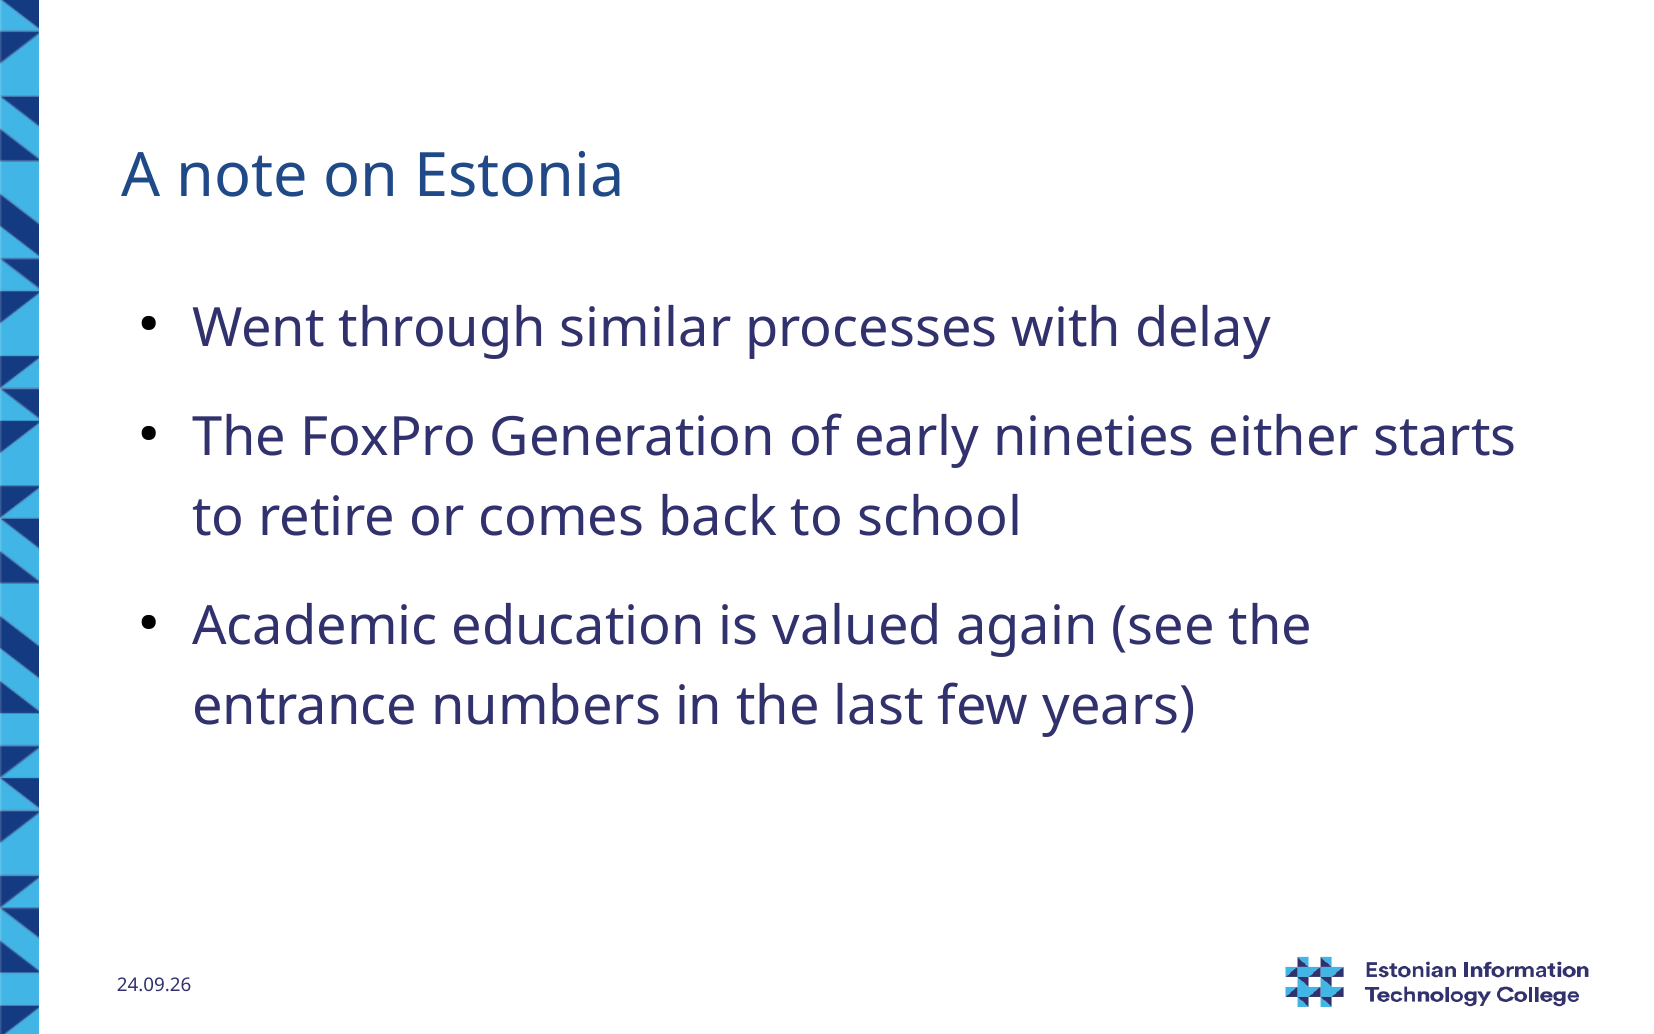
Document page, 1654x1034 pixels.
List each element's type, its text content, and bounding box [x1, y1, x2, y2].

list Went through similar processes with delay The FoxPro Generation of early nineties either starts to retire or comes back to school Academic education is valued again (see the entrance numbers in the last few years) [121, 287, 1534, 939]
title A note on Estonia [121, 85, 1534, 259]
